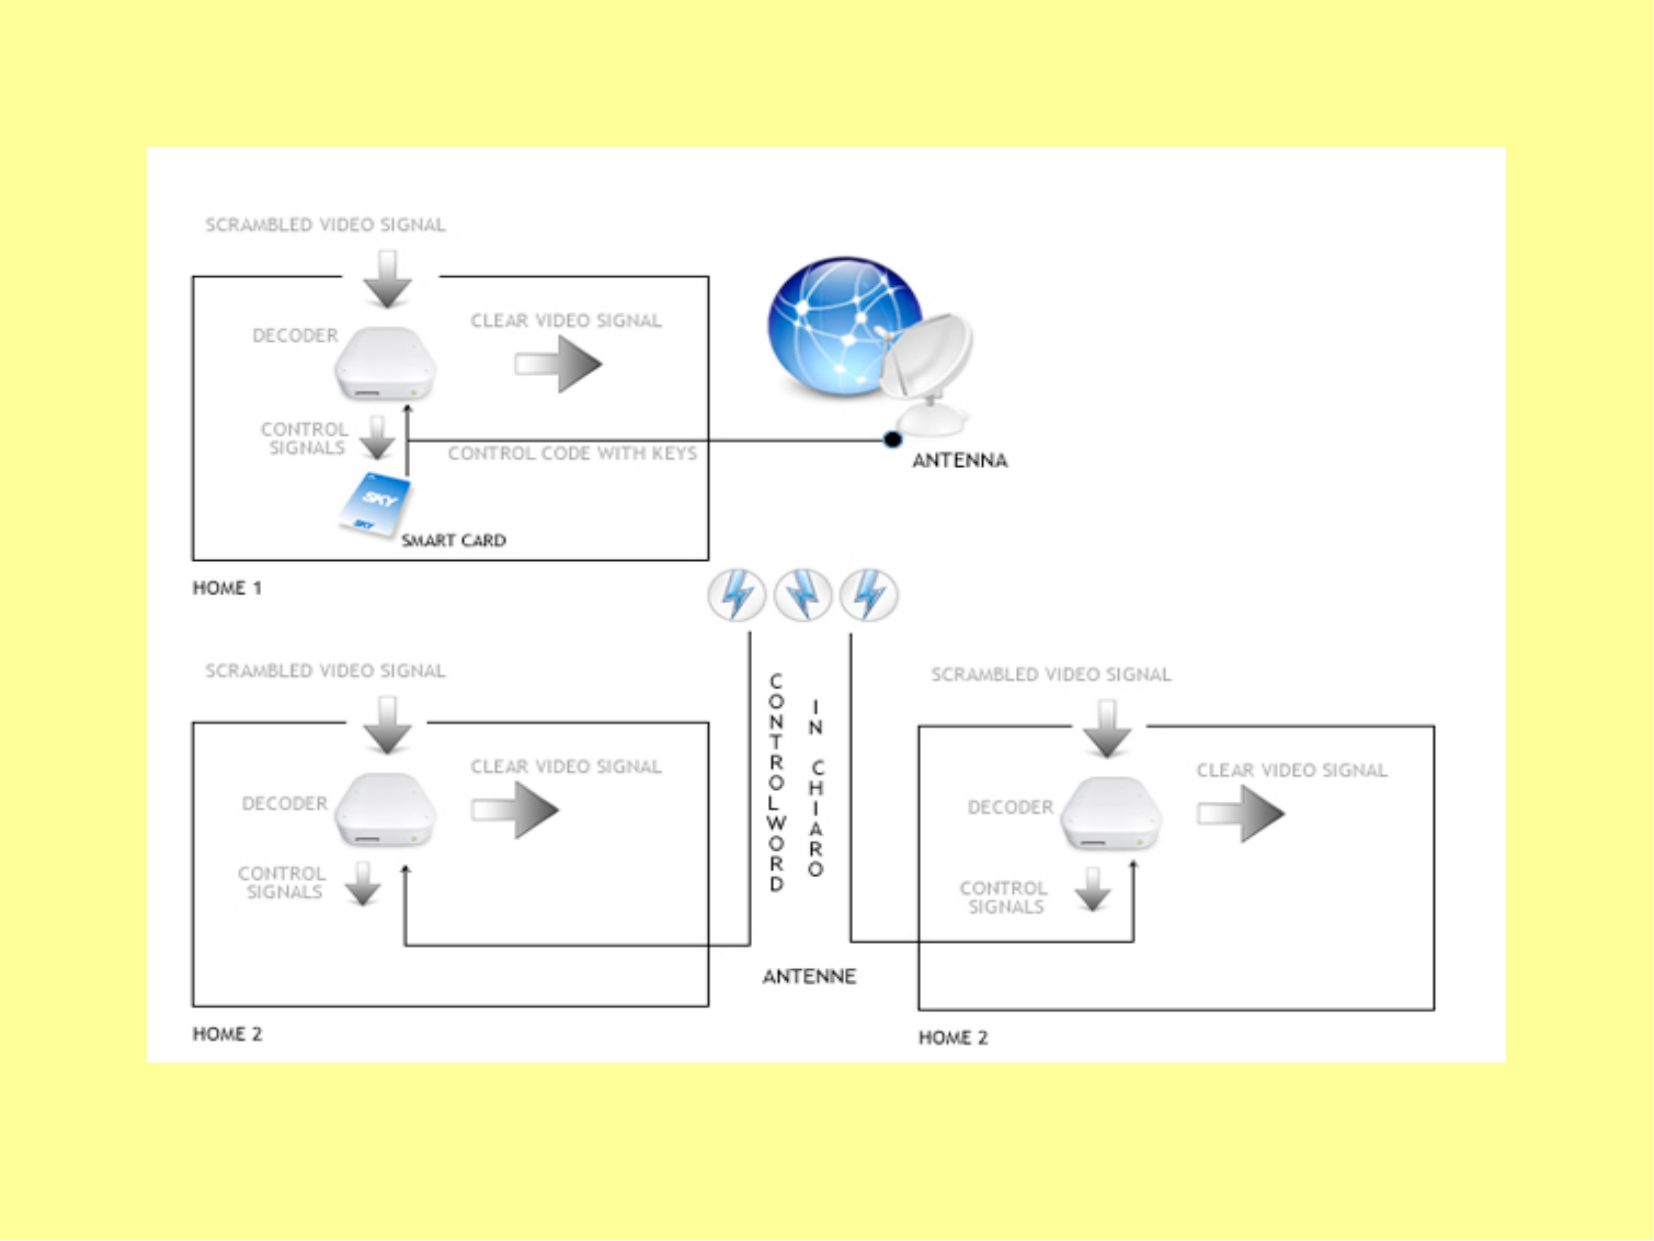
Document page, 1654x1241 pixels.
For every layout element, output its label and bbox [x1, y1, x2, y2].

picture [147, 147, 1506, 1063]
